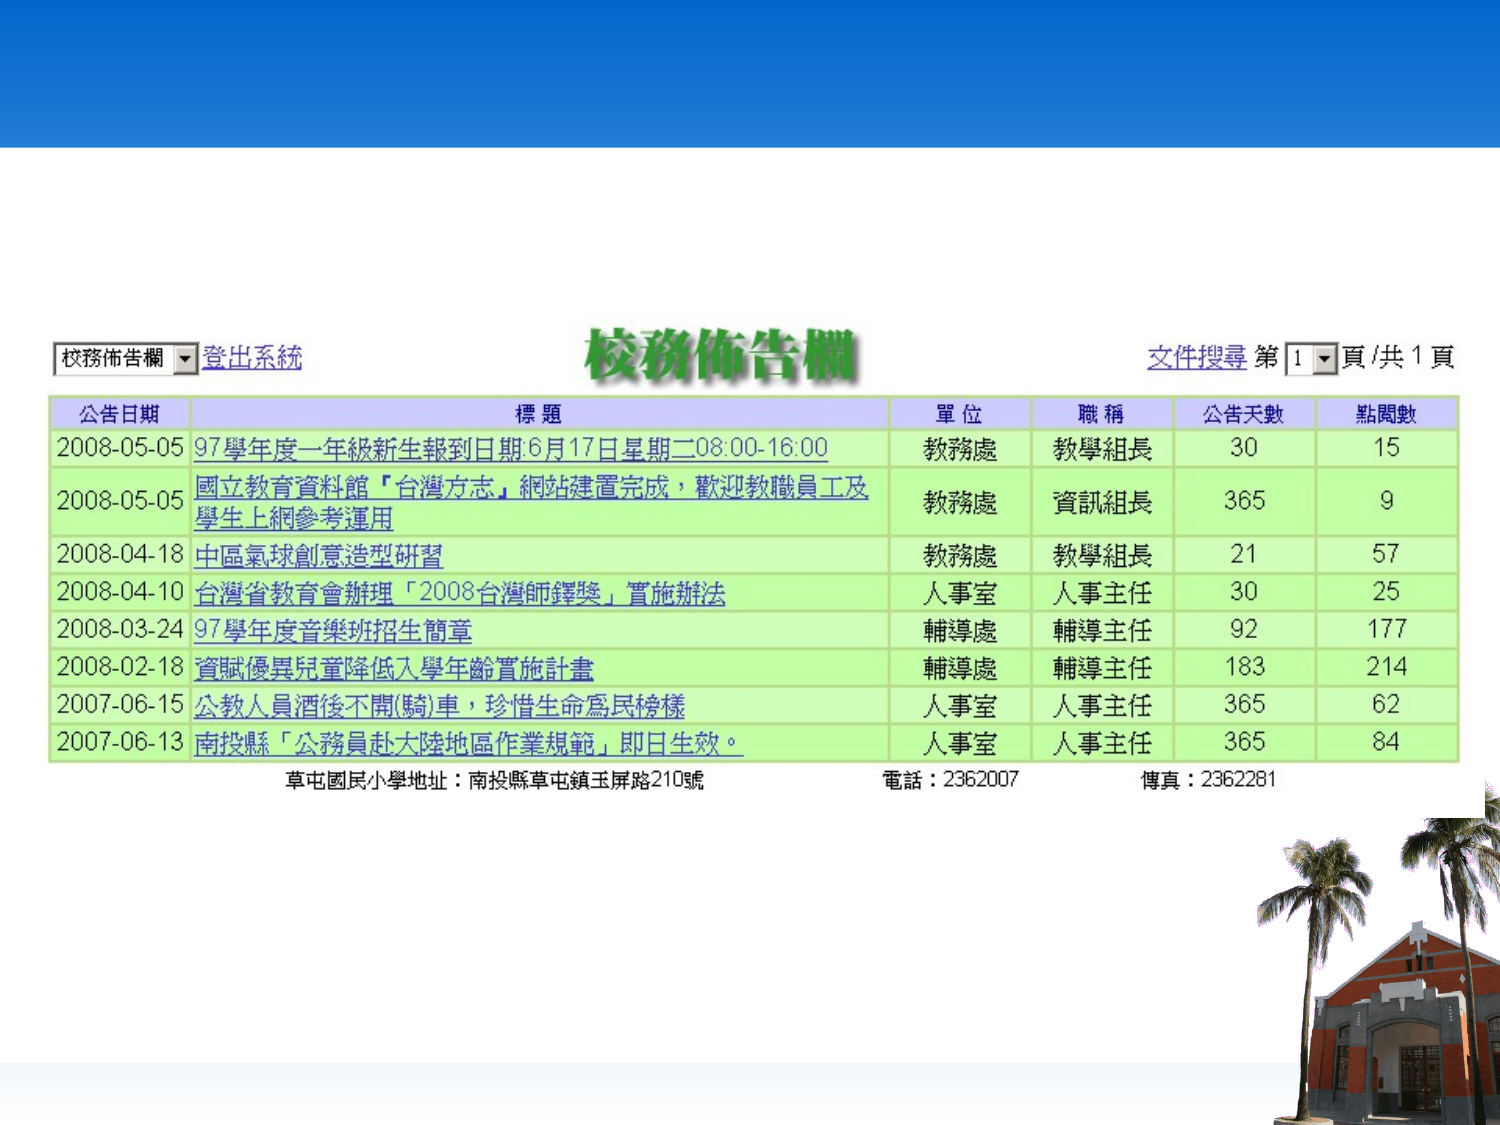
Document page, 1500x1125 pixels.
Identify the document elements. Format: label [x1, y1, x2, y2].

picture [22, 314, 1500, 1125]
